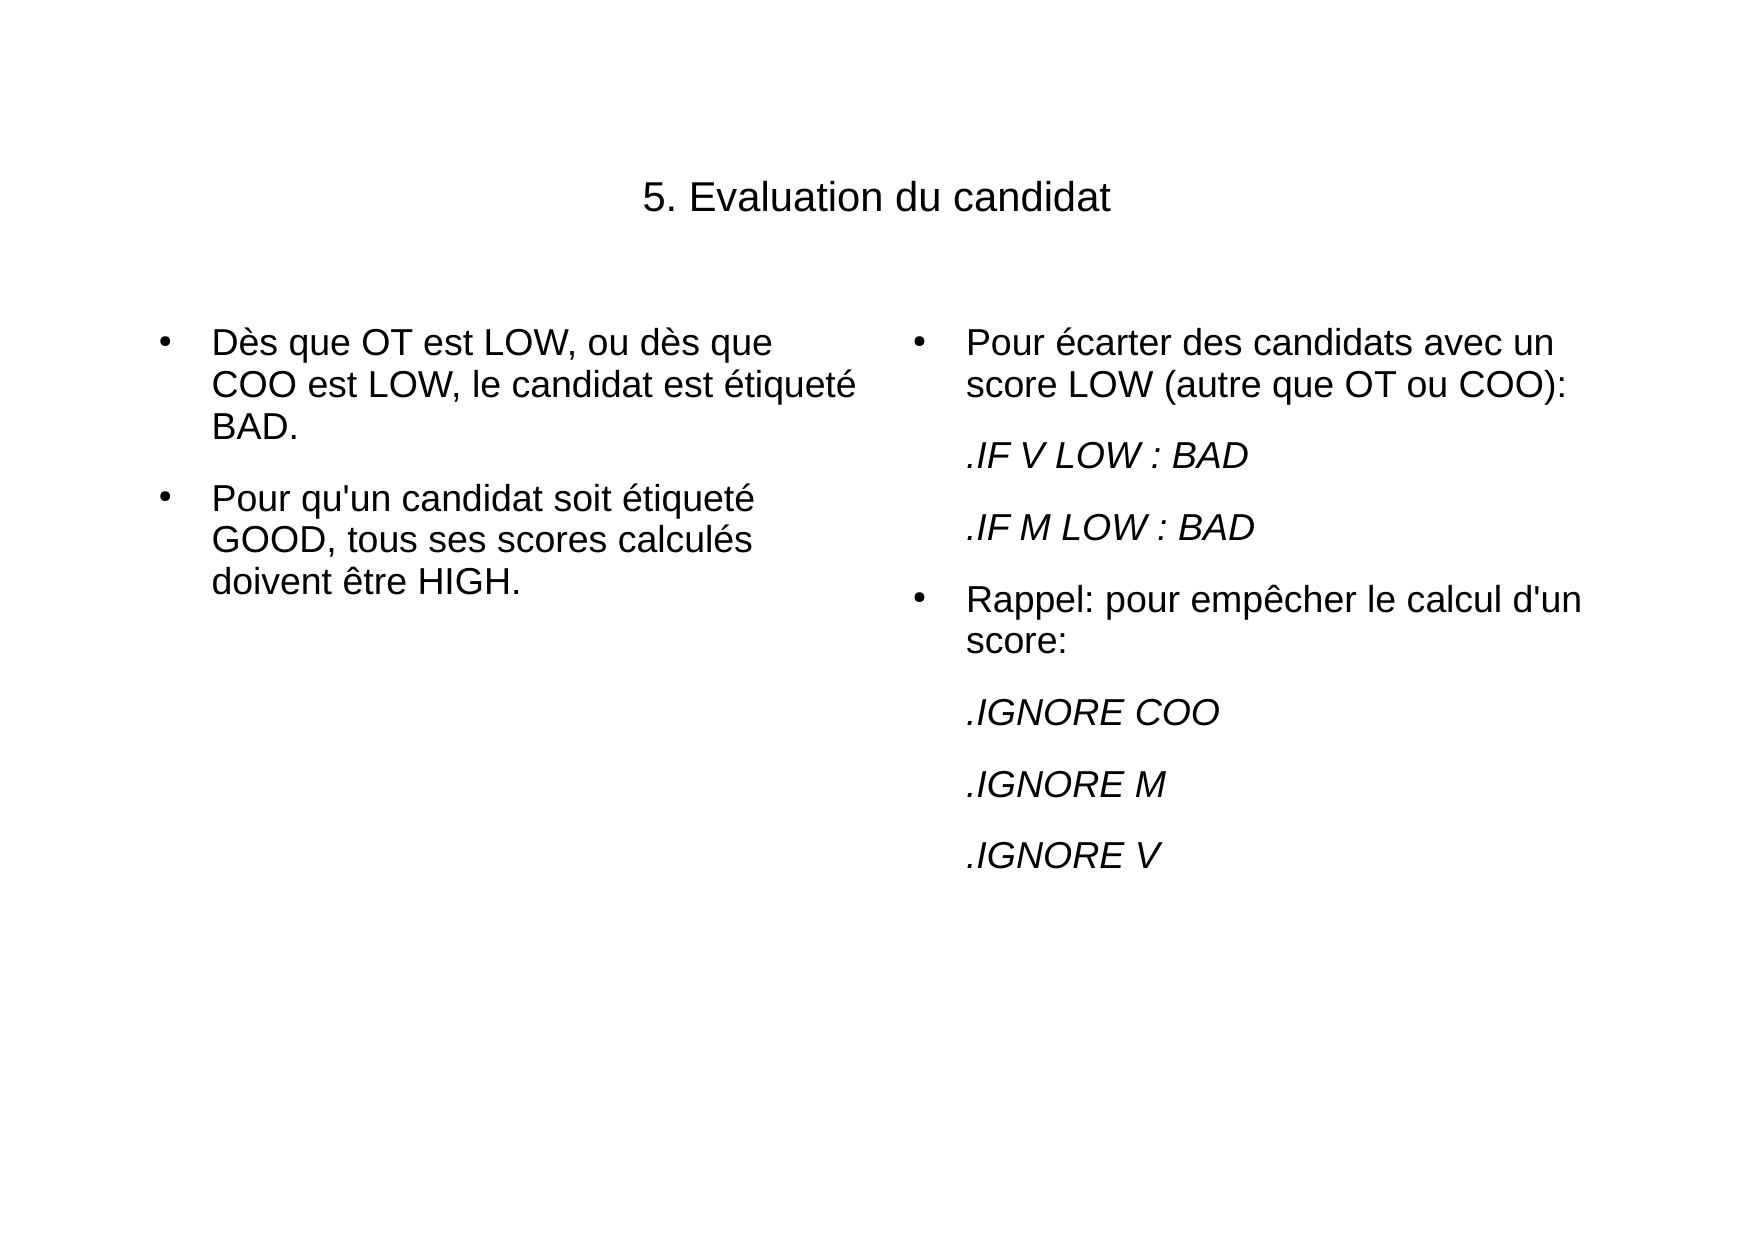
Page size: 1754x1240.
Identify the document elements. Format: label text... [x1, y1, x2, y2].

title 5. Evaluation du candidat [140, 111, 1614, 284]
list Dès que OT est LOW, ou dès que COO est LOW, le candidat est étiqueté BAD. Pour qu'un candidat soit étiqueté GOOD, tous ses scores calculés doivent être HIGH. [140, 321, 860, 1062]
list Pour écarter des candidats avec un score LOW (autre que OT ou COO): .IF V LOW : BAD .IF M LOW : BAD Rappel: pour empêcher le calcul d'un score: .IGNORE COO .IGNORE M .IGNORE V [895, 321, 1614, 1062]
